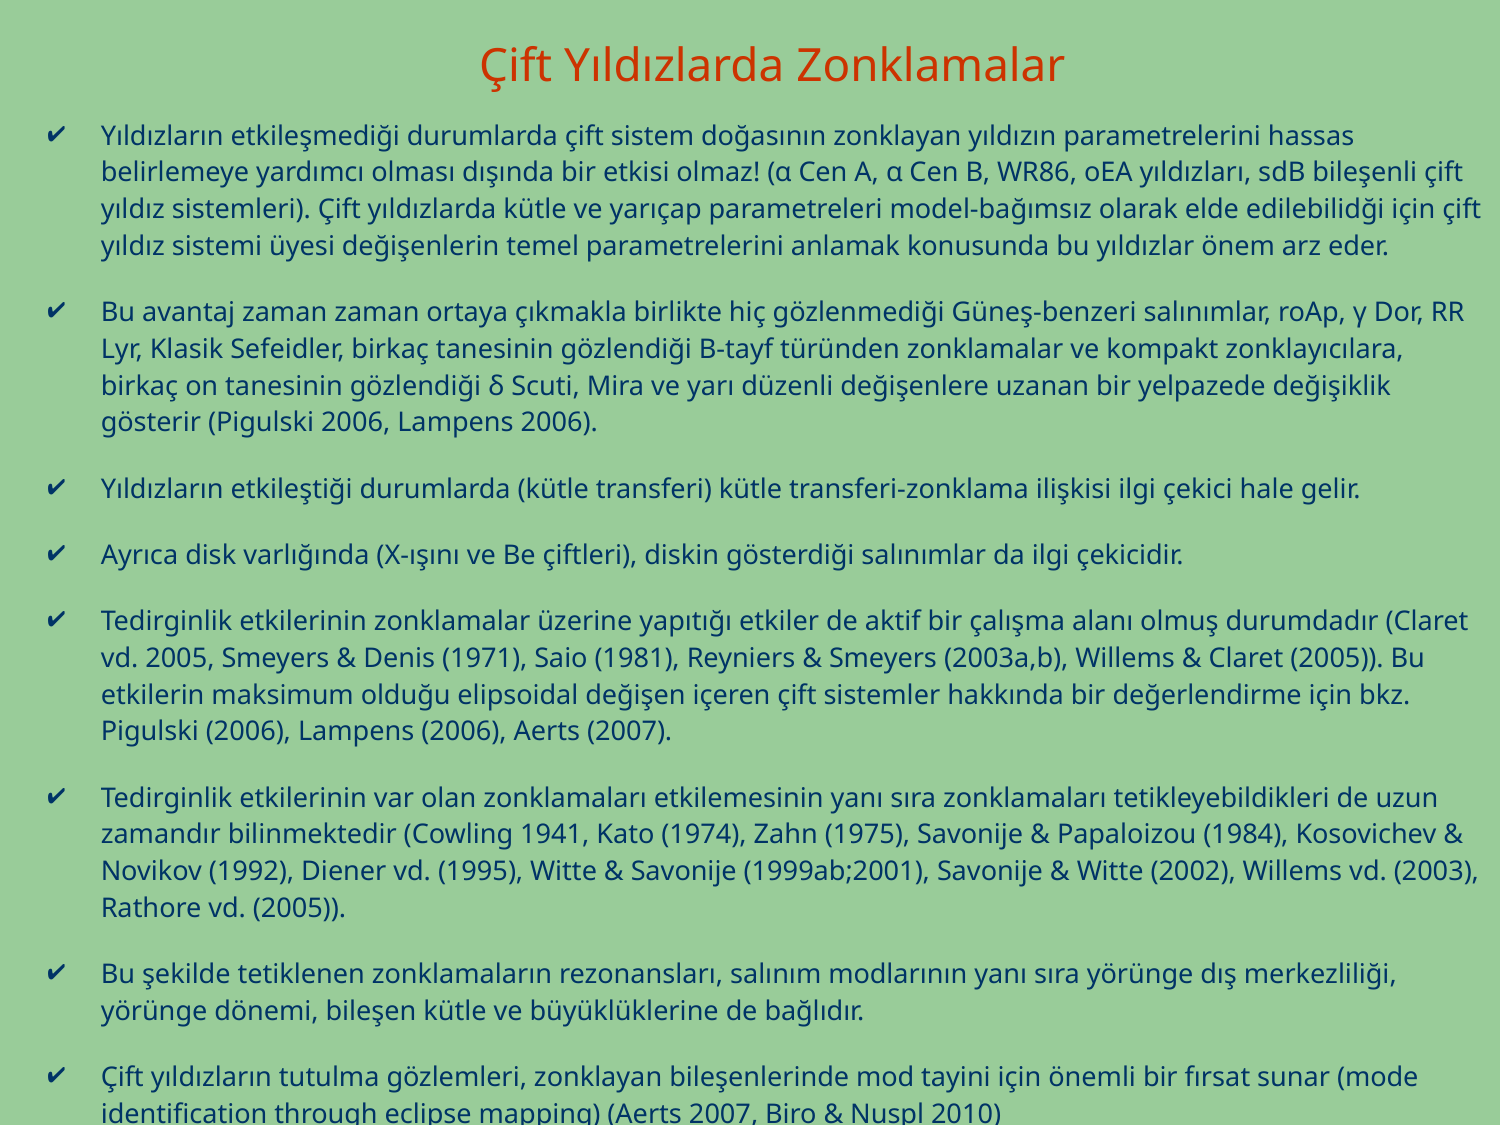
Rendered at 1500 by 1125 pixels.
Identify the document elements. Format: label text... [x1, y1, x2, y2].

title Çift Yıldızlarda Zonklamalar [135, 22, 1410, 105]
list Yıldızların etkileşmediği durumlarda çift sistem doğasının zonklayan yıldızın parametrelerini hassas belirlemeye yardımcı olması dışında bir etkisi olmaz! (α Cen A, α Cen B, WR86, oEA yıldızları, sdB bileşenli çift yıldız sistemleri). Çift yıldızlarda kütle ve yarıçap parametreleri model-bağımsız olarak elde edilebilidği için çift yıldız sistemi üyesi değişenlerin temel parametrelerini anlamak konusunda bu yıldızlar önem arz eder. Bu avantaj zaman zaman ortaya çıkmakla birlikte hiç gözlenmediği Güneş-benzeri salınımlar, roAp, γ Dor, RR Lyr, Klasik Sefeidler, birkaç tanesinin gözlendiği B-tayf türünden zonklamalar ve kompakt zonklayıcılara, birkaç on tanesinin gözlendiği δ Scuti, Mira ve yarı düzenli değişenlere uzanan bir yelpazede değişiklik gösterir (Pigulski 2006, Lampens 2006). Yıldızların etkileştiği durumlarda (kütle transferi) kütle transferi-zonklama ilişkisi ilgi çekici hale gelir. Ayrıca disk varlığında (X-ışını ve Be çiftleri), diskin gösterdiği salınımlar da ilgi çekicidir. Tedirginlik etkilerinin zonklamalar üzerine yapıtığı etkiler de aktif bir çalışma alanı olmuş durumdadır (Claret vd. 2005, Smeyers & Denis (1971), Saio (1981), Reyniers & Smeyers (2003a,b), Willems & Claret (2005)). Bu etkilerin maksimum olduğu elipsoidal değişen içeren çift sistemler hakkında bir değerlendirme için bkz. Pigulski (2006), Lampens (2006), Aerts (2007). Tedirginlik etkilerinin var olan zonklamaları etkilemesinin yanı sıra zonklamaları tetikleyebildikleri de uzun zamandır bilinmektedir (Cowling 1941, Kato (1974), Zahn (1975), Savonije & Papaloizou (1984), Kosovichev & Novikov (1992), Diener vd. (1995), Witte & Savonije (1999ab;2001), Savonije & Witte (2002), Willems vd. (2003), Rathore vd. (2005)). Bu şekilde tetiklenen zonklamaların rezonansları, salınım modlarının yanı sıra yörünge dış merkezliliği, yörünge dönemi, bileşen kütle ve büyüklüklerine de bağlıdır. Çift yıldızların tutulma gözlemleri, zonklayan bileşenlerinde mod tayini için önemli bir fırsat sunar (mode identification through eclipse mapping) (Aerts 2007, Biro & Nuspl 2010) [30, 116, 1486, 1096]
